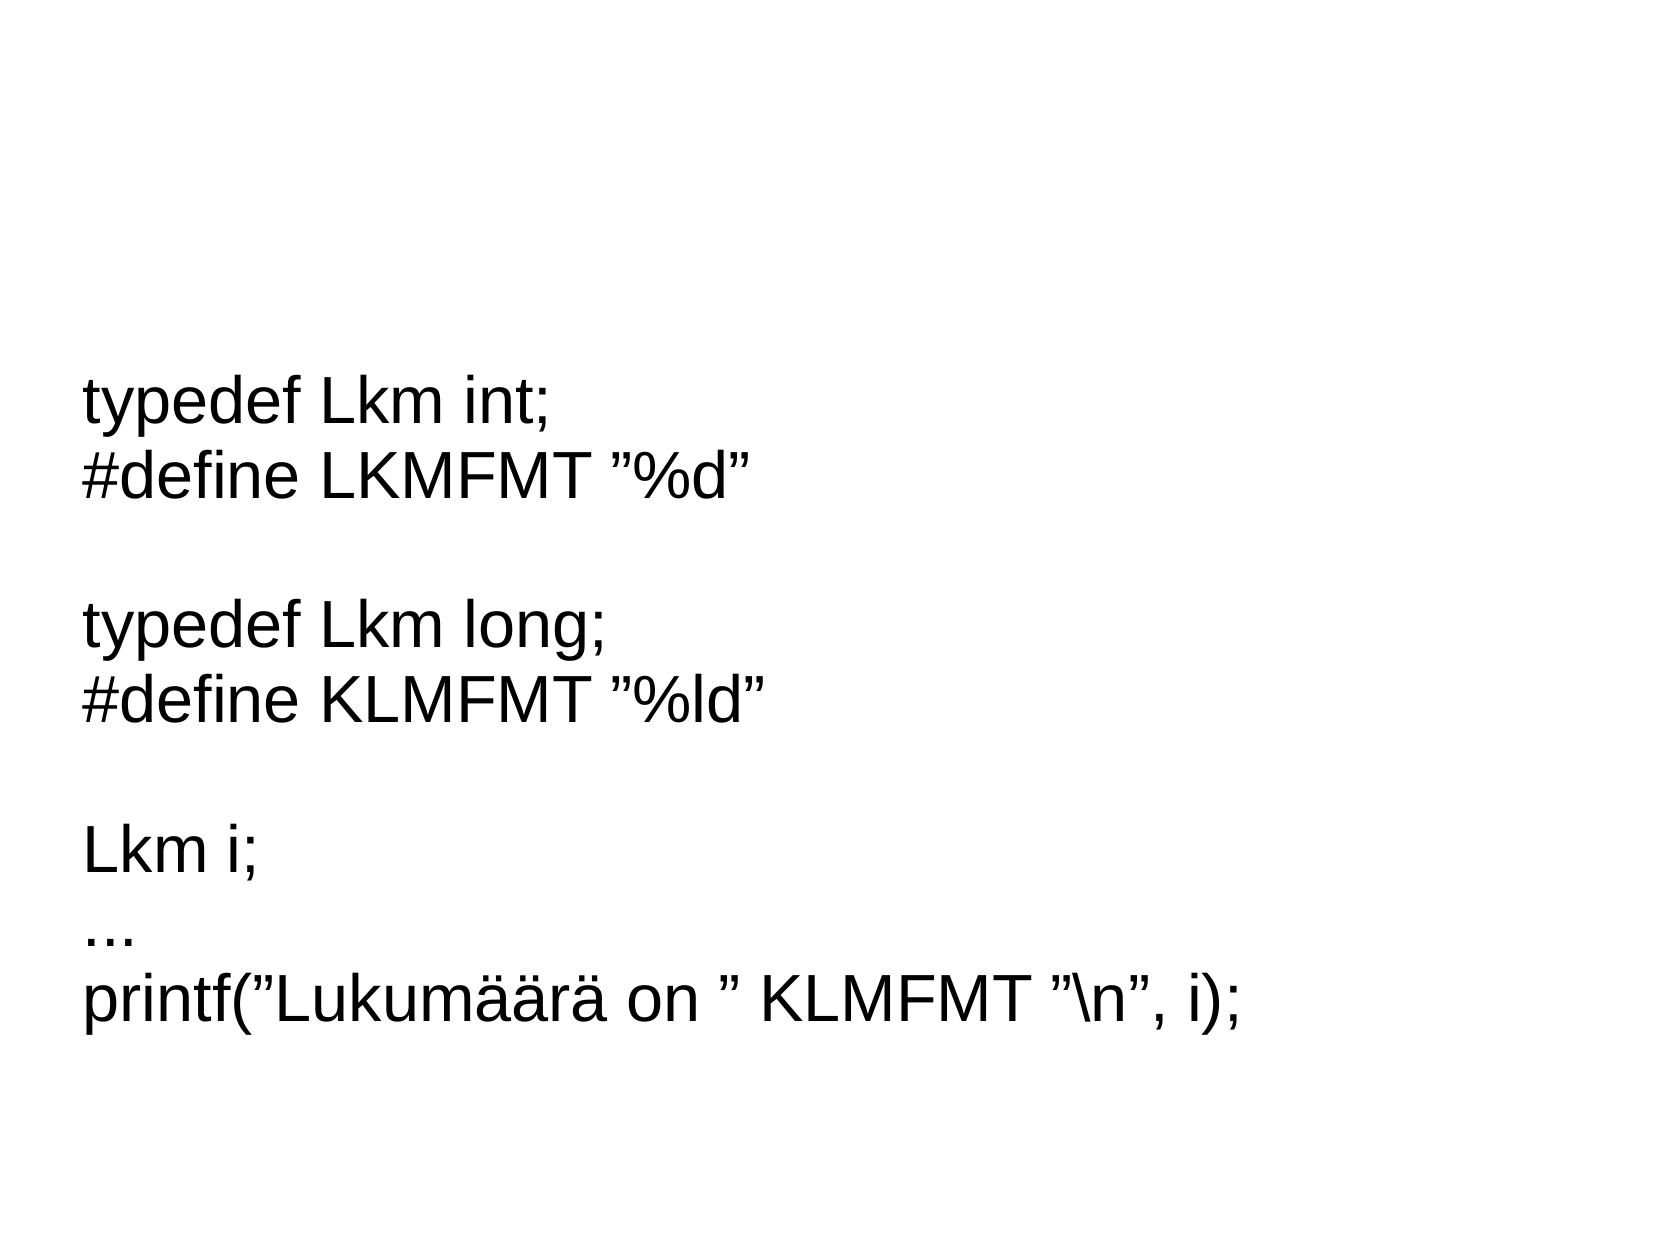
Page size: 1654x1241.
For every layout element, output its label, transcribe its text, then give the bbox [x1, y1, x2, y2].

text_box typedef Lkm int; #define LKMFMT ”%d” typedef Lkm long; #define KLMFMT ”%ld” Lkm i; ... printf(”Lukumäärä on ” KLMFMT ”\n”, i); [82, 297, 1571, 1102]
